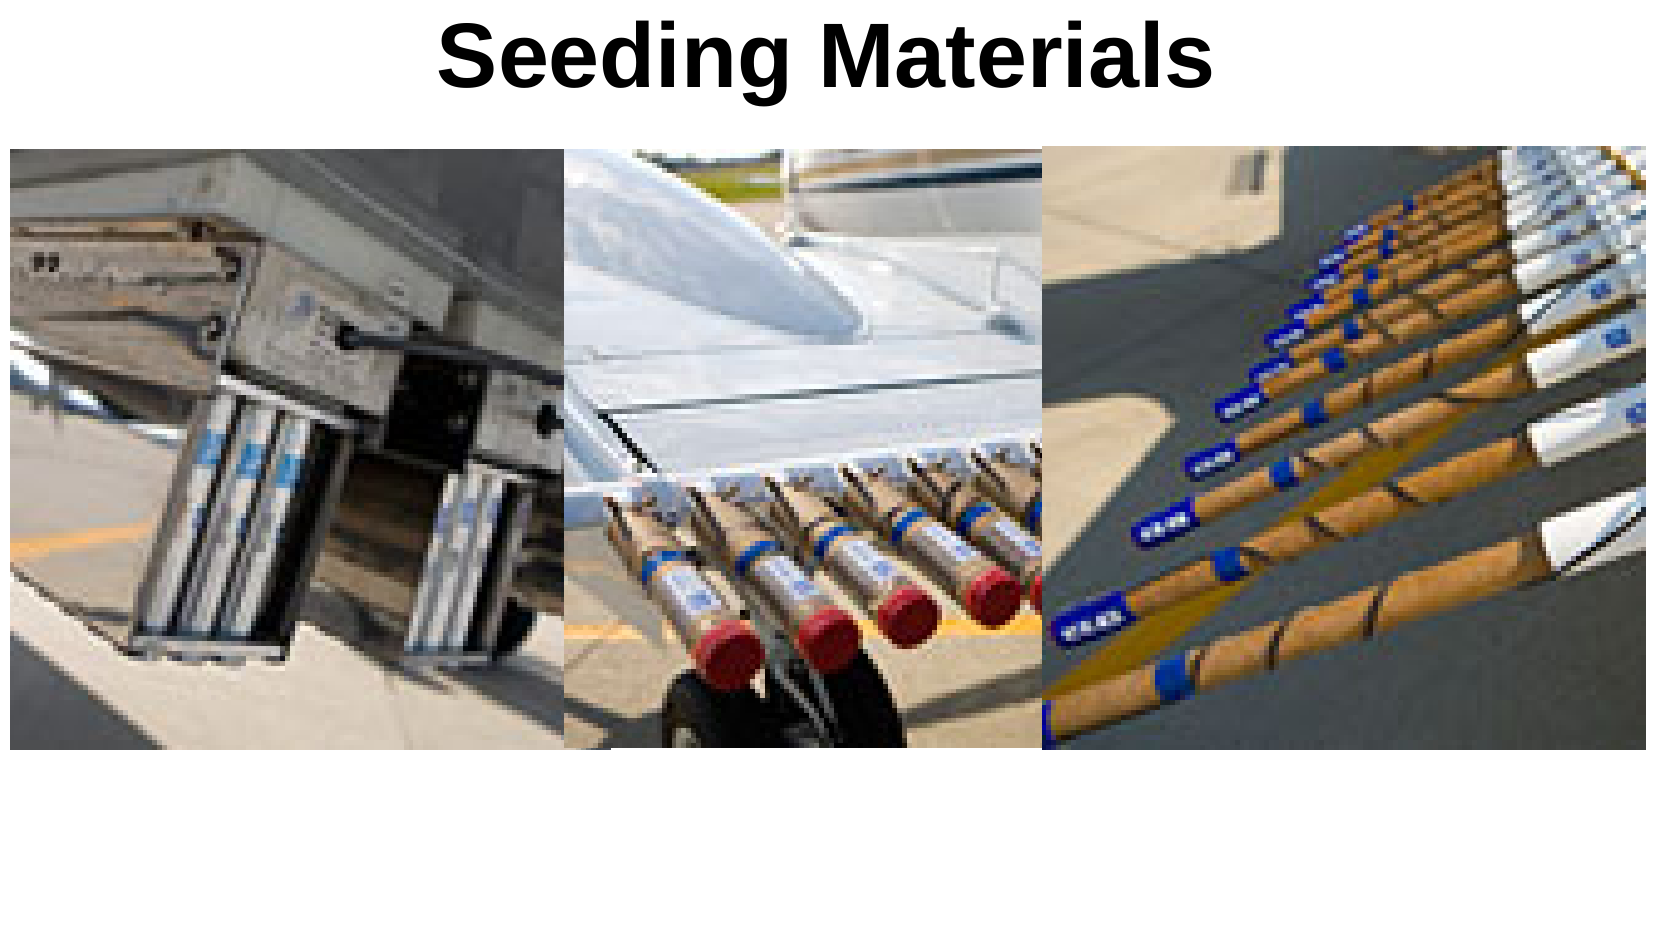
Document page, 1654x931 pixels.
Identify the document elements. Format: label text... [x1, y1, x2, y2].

picture [10, 146, 1646, 751]
title Seeding Materials [0, 2, 1654, 113]
